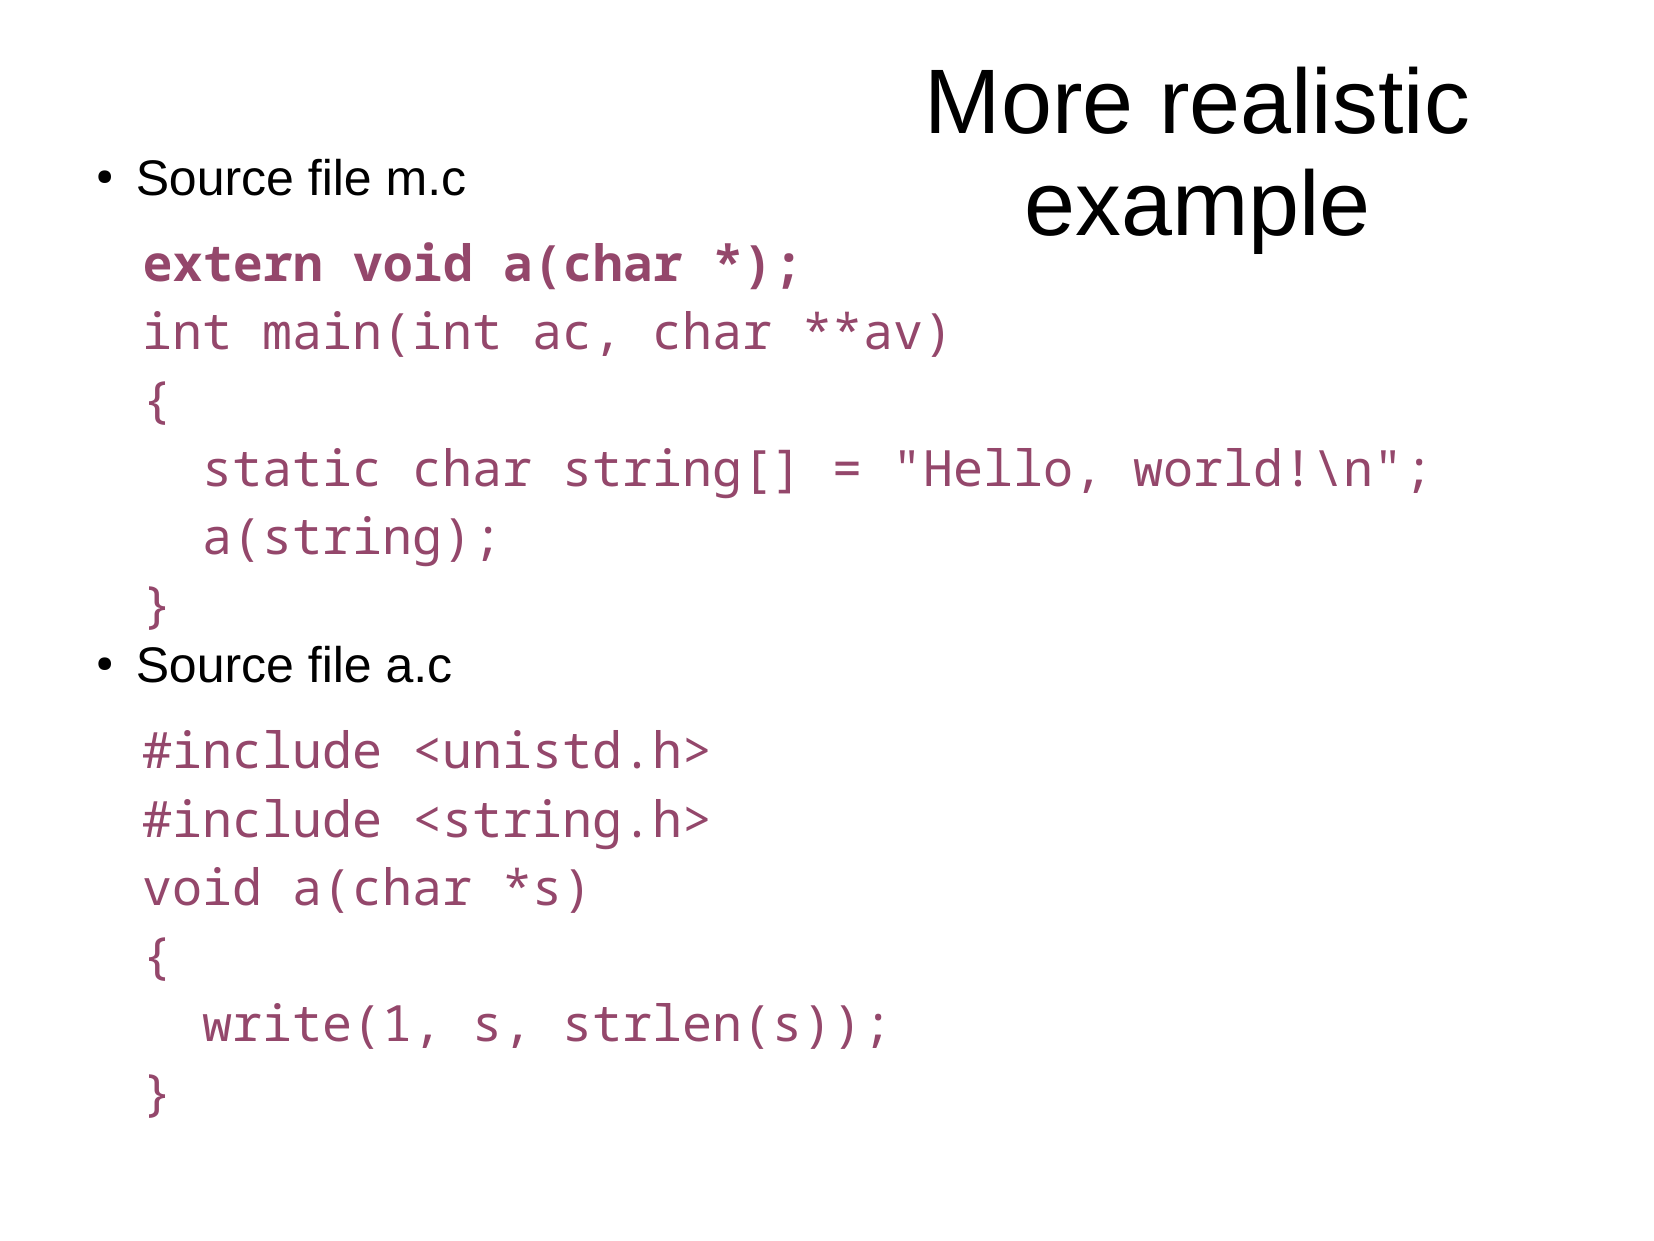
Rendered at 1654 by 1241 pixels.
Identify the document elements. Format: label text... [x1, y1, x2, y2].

title More realistic example [825, 49, 1571, 150]
list Source file m.c extern void a(char *); int main(int ac, char **av) { static char string[] = "Hello, world!\n"; a(string); } Source file a.c #include <unistd.h> #include <string.h> void a(char *s) { write(1, s, strlen(s)); } [82, 150, 1571, 1126]
